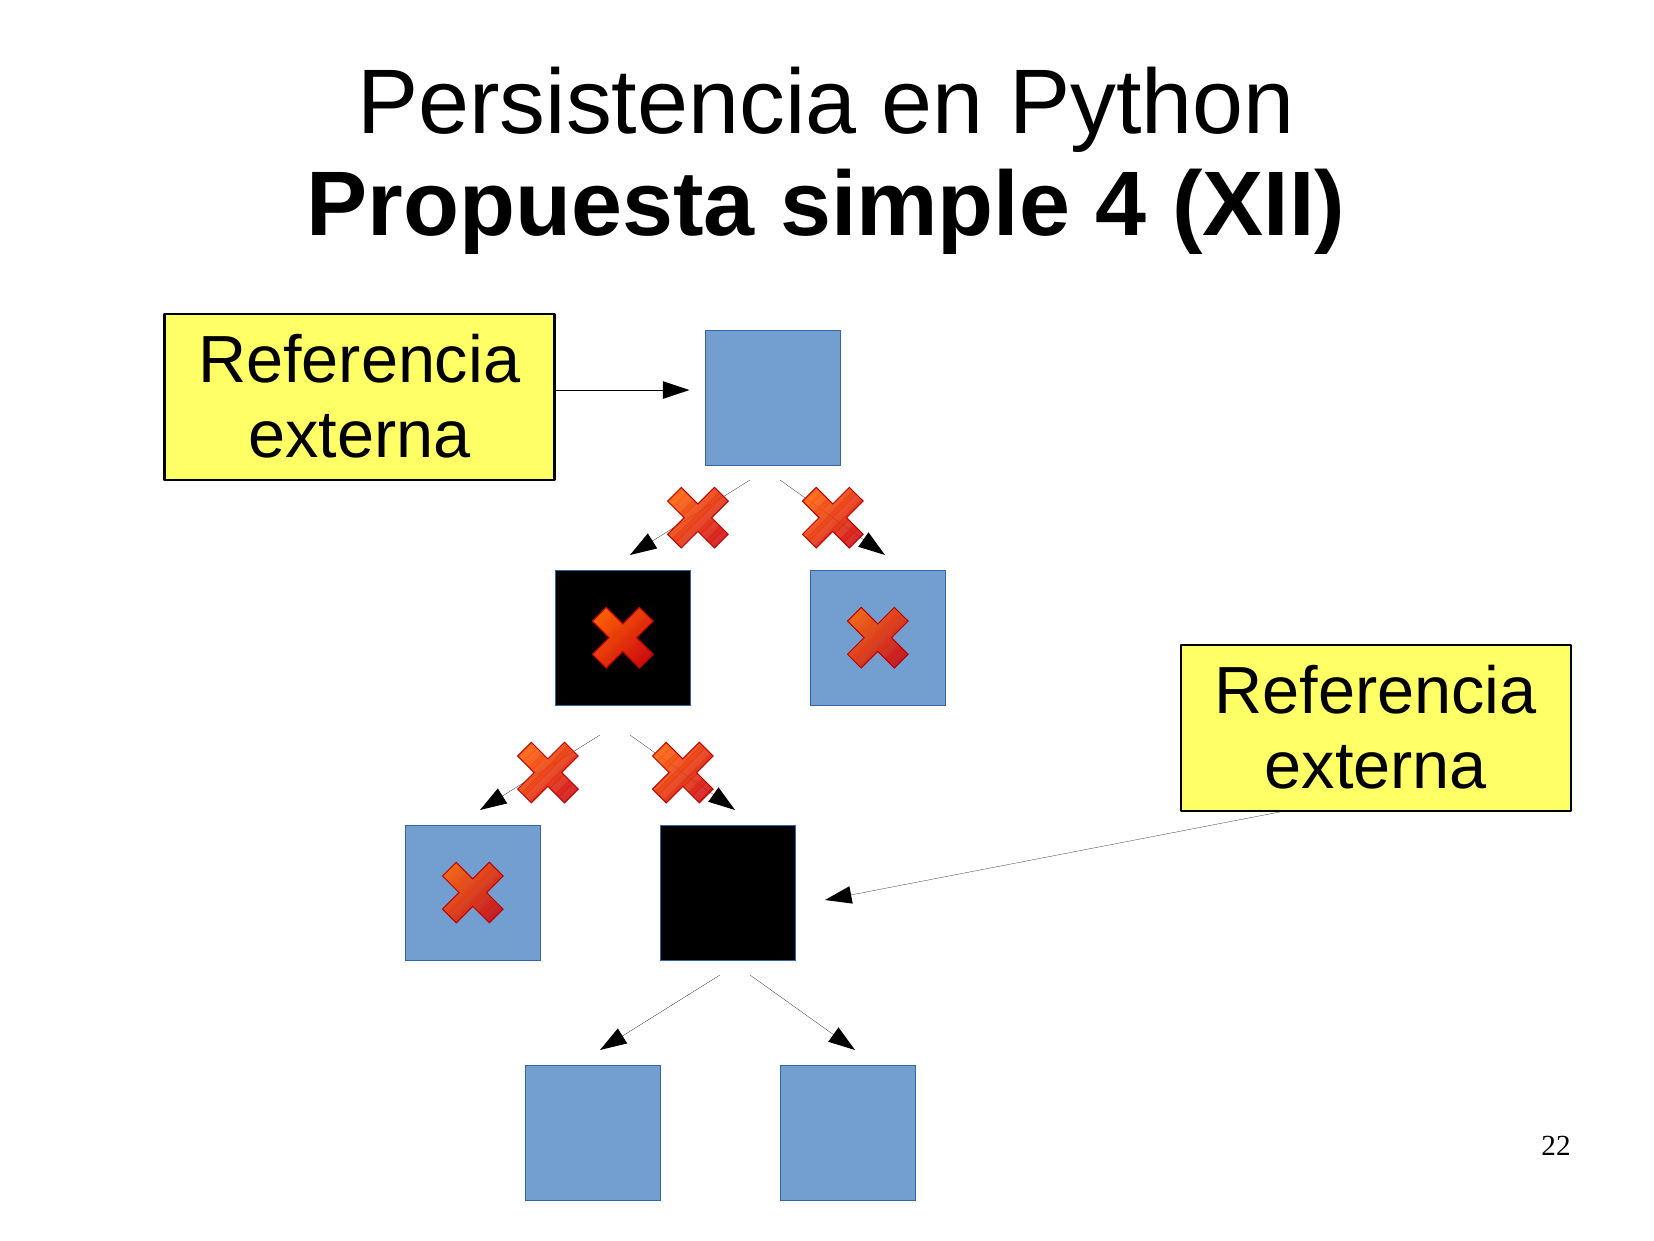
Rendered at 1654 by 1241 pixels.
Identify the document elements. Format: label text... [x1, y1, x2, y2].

picture [495, 719, 601, 826]
text_box [780, 1065, 916, 1201]
text_box [82, 49, 1571, 1010]
text_box Referencia externa [164, 313, 555, 481]
text_box [525, 1065, 661, 1201]
picture [645, 465, 751, 571]
picture [419, 839, 526, 946]
picture [629, 719, 736, 826]
text_box Referencia externa [1180, 645, 1571, 812]
picture [569, 585, 676, 691]
picture [779, 465, 886, 571]
picture [824, 585, 931, 691]
